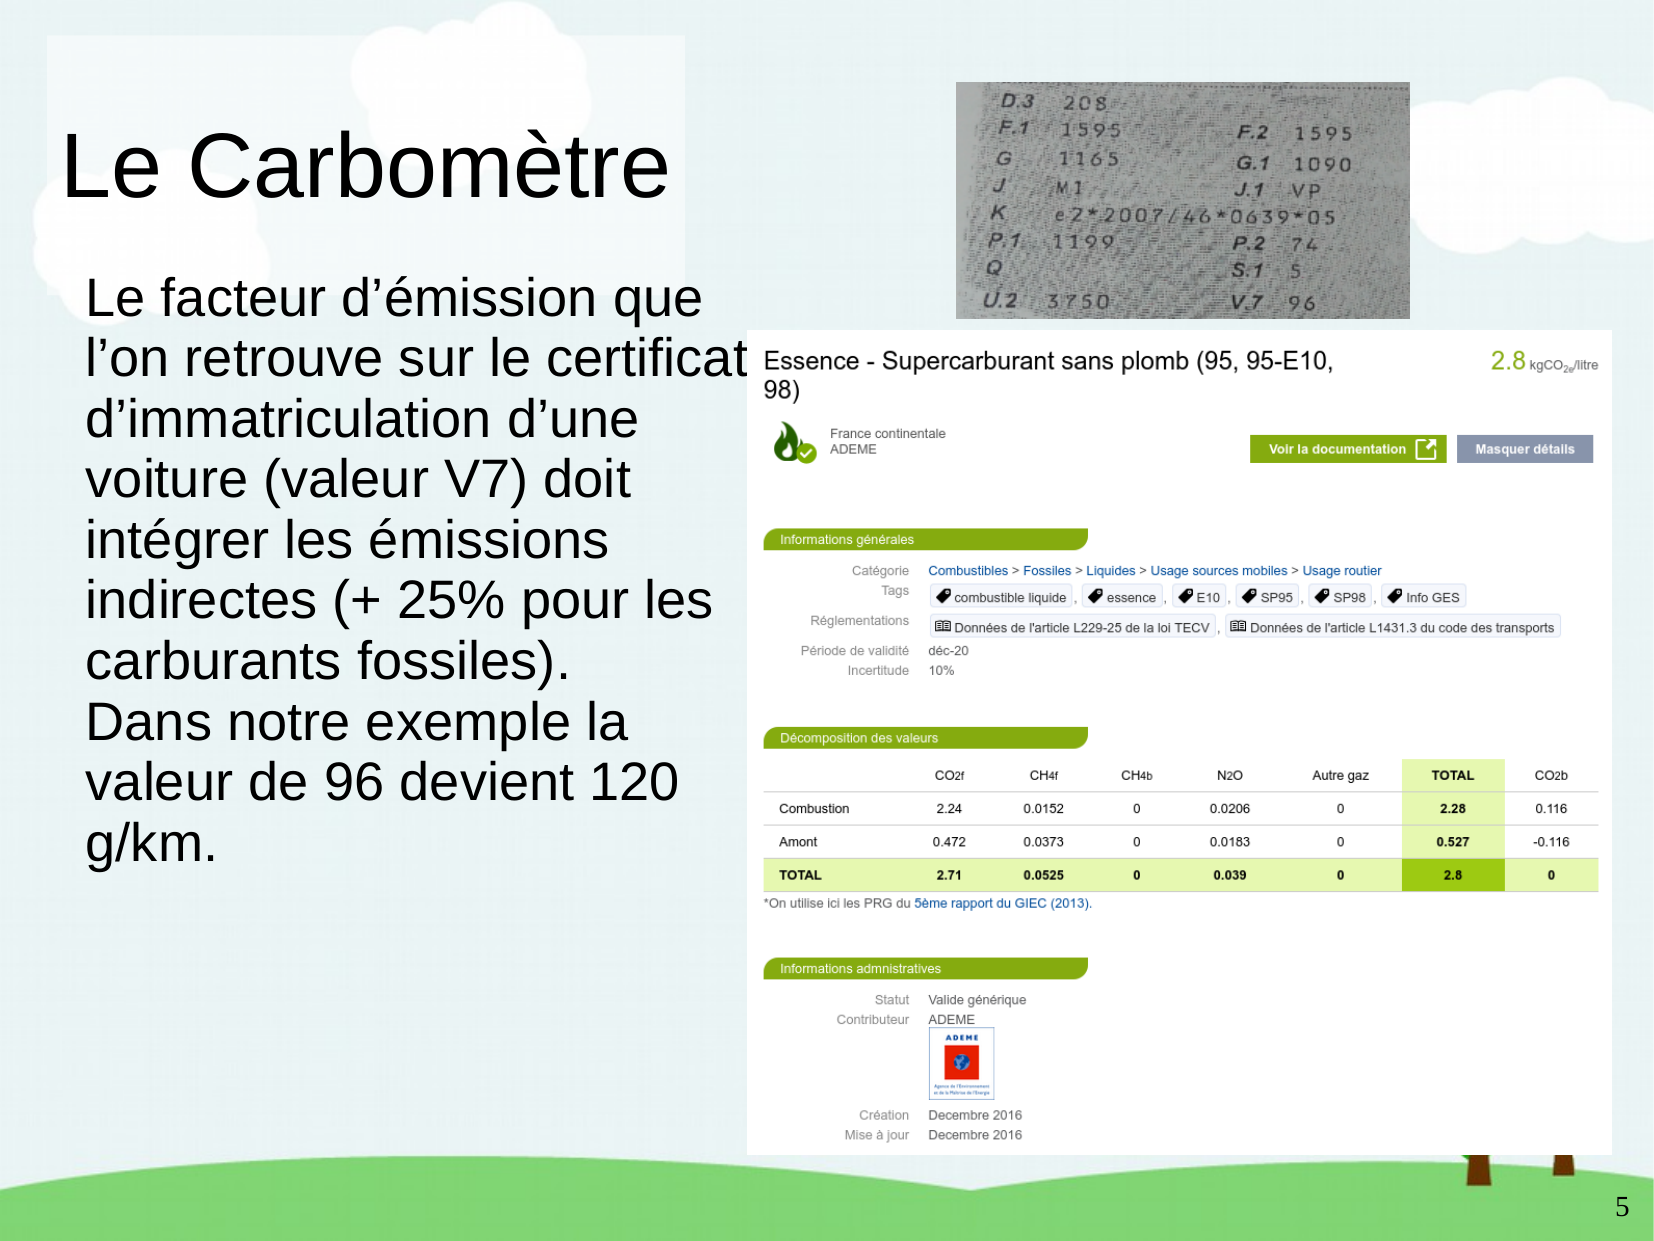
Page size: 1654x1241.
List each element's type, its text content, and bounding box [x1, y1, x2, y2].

picture [0, 0, 1654, 1241]
text_box Le facteur d’émission que l’on retrouve sur le certificat d’immatriculation d’une voiture (valeur V7) doit intégrer les émissions indirectes (+ 25% pour les carburants fossiles). Dans notre exemple la valeur de 96 devient 120 g/km. [70, 259, 792, 880]
title Le Carbomètre [47, 35, 686, 296]
